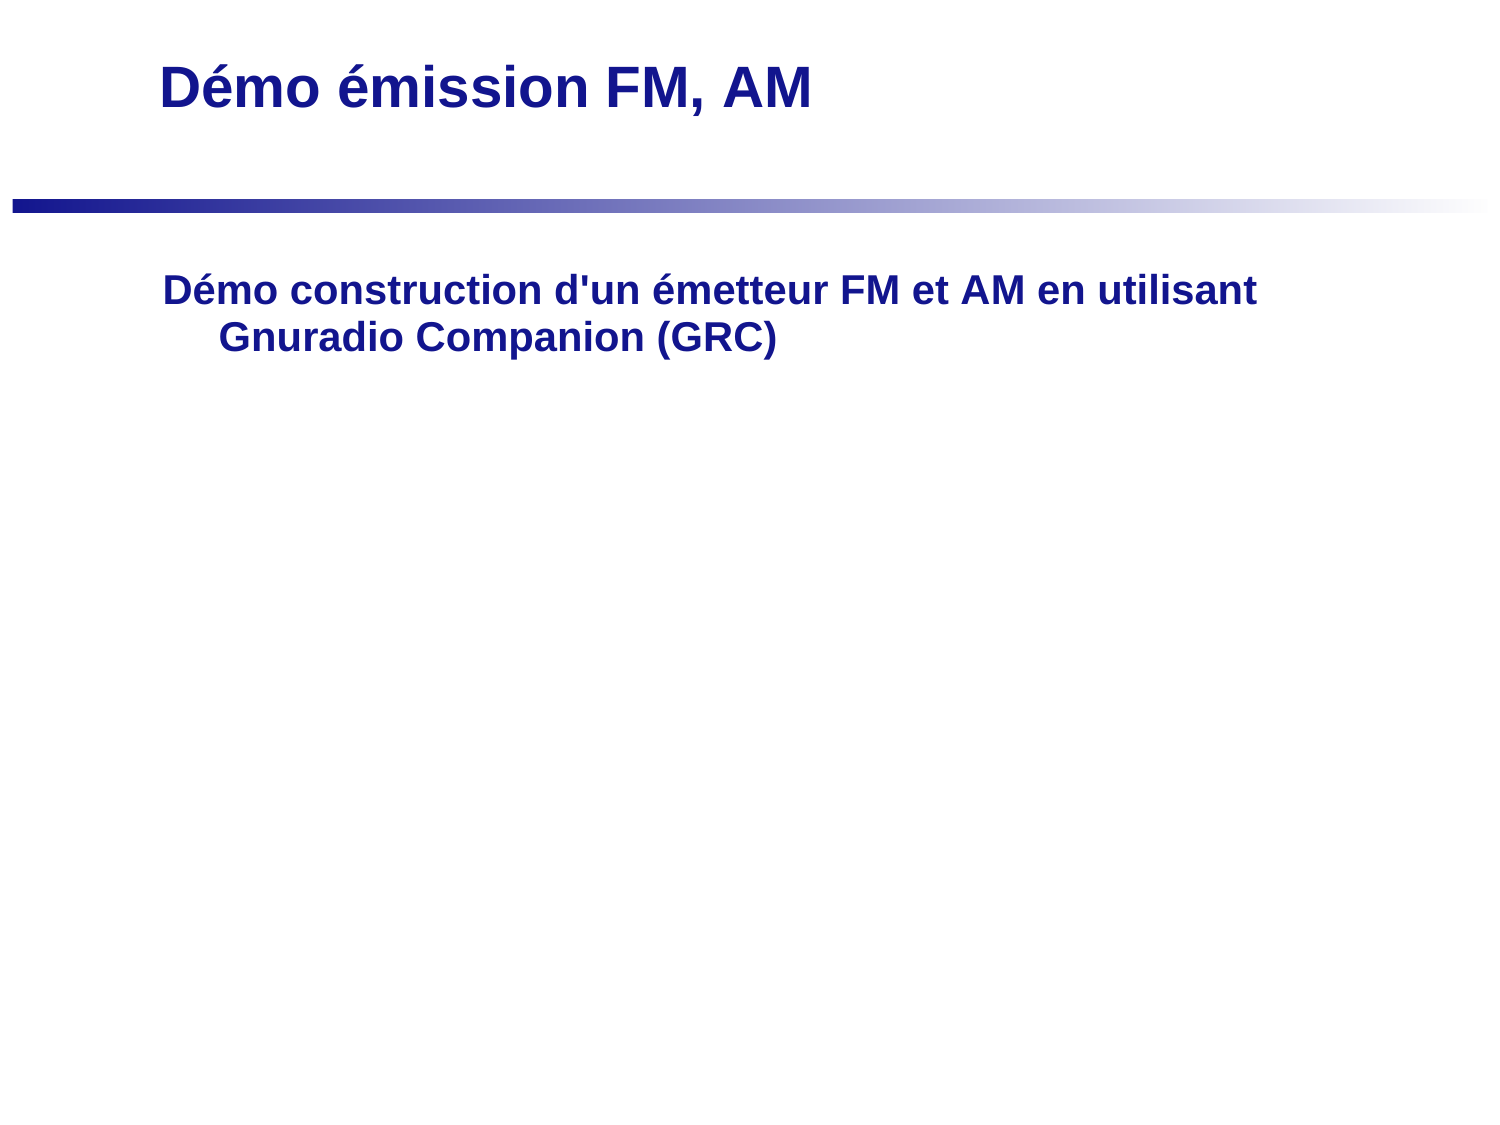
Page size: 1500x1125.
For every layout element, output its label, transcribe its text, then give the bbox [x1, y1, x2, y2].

list Démo construction d'un émetteur FM et AM en utilisant Gnuradio Companion (GRC) [162, 267, 1388, 879]
title Démo émission FM, AM [159, 7, 1385, 168]
